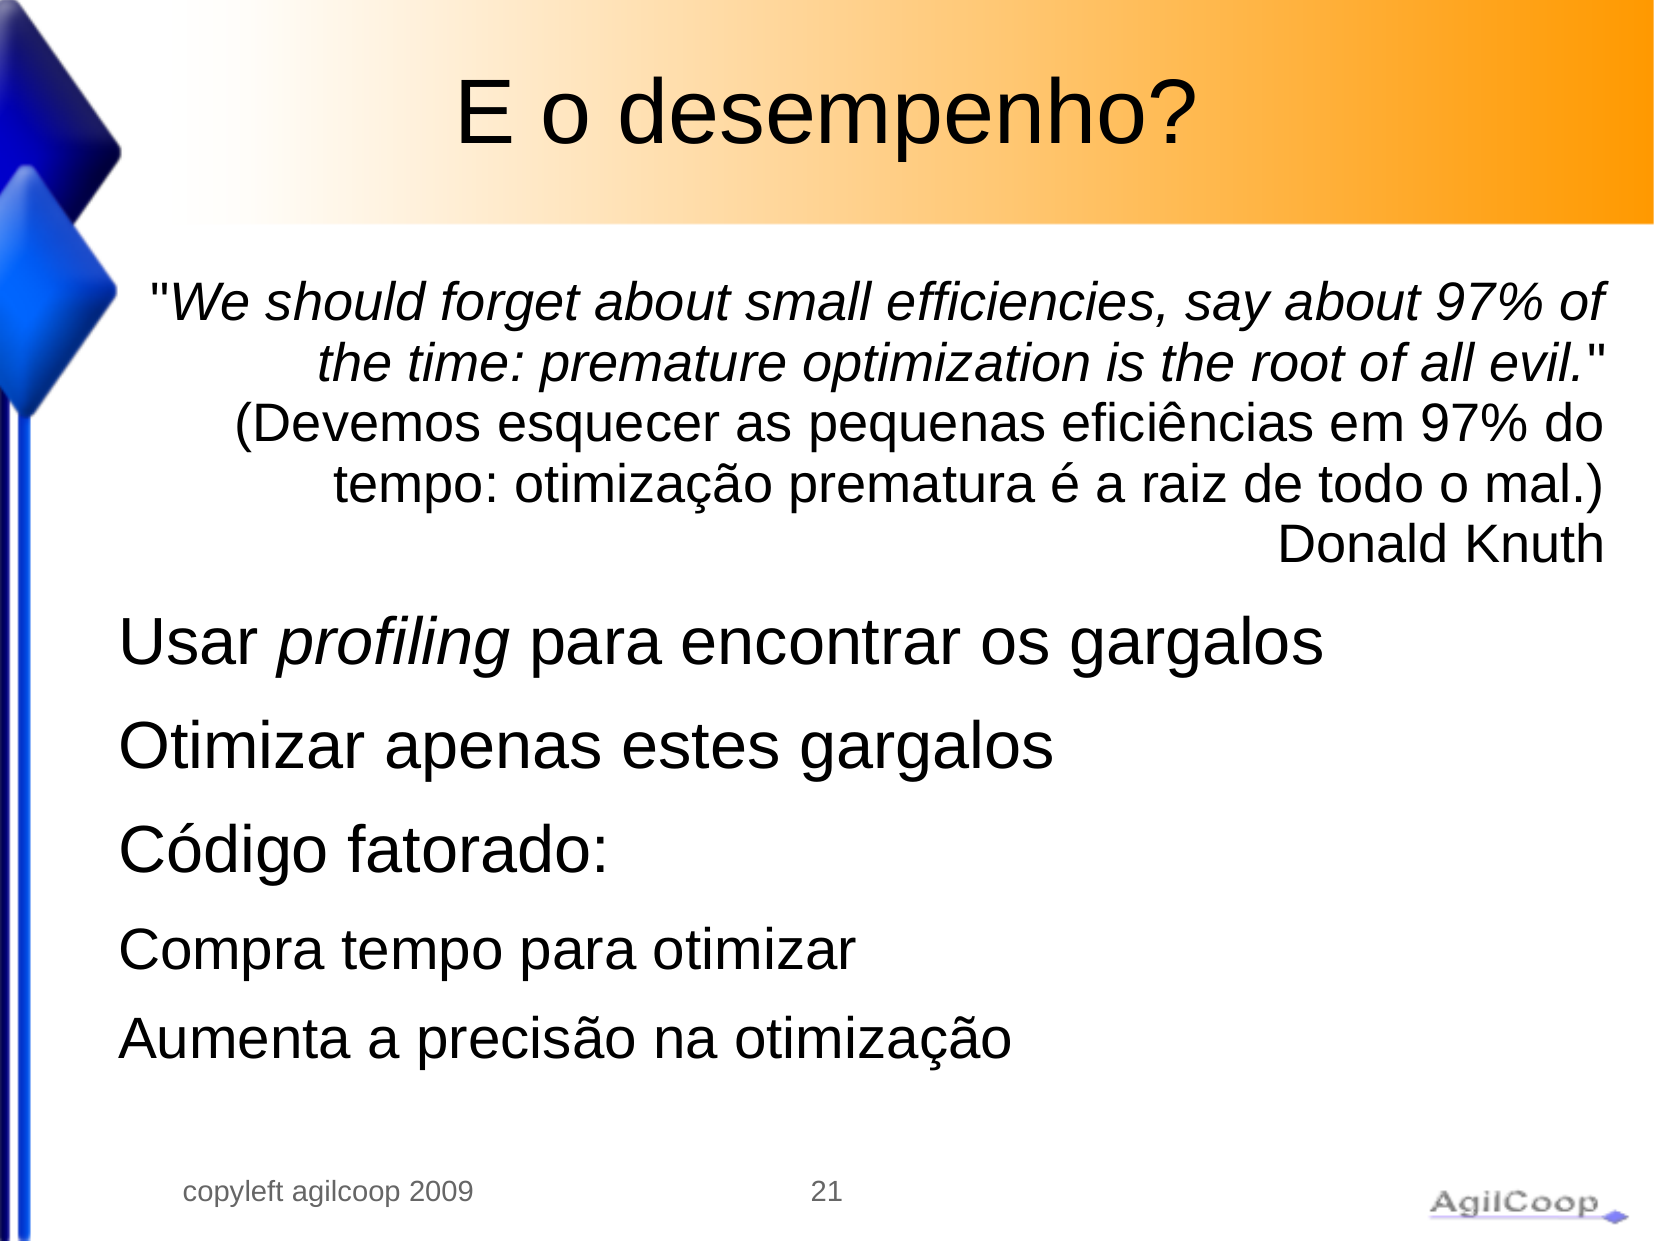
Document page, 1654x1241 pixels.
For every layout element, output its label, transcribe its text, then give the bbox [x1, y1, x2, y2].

picture [0, 0, 1654, 1241]
title E o desempenho? [82, 8, 1571, 216]
list "We should forget about small efficiencies, say about 97% of the time: premature optimization is the root of all evil." (Devemos esquecer as pequenas eficiências em 97% do tempo: otimização prematura é a raiz de todo o mal.) Donald Knuth Usar profiling para encontrar os gargalos Otimizar apenas estes gargalos Código fatorado: Compra tempo para otimizar Aumenta a precisão na otimização [118, 271, 1607, 1108]
